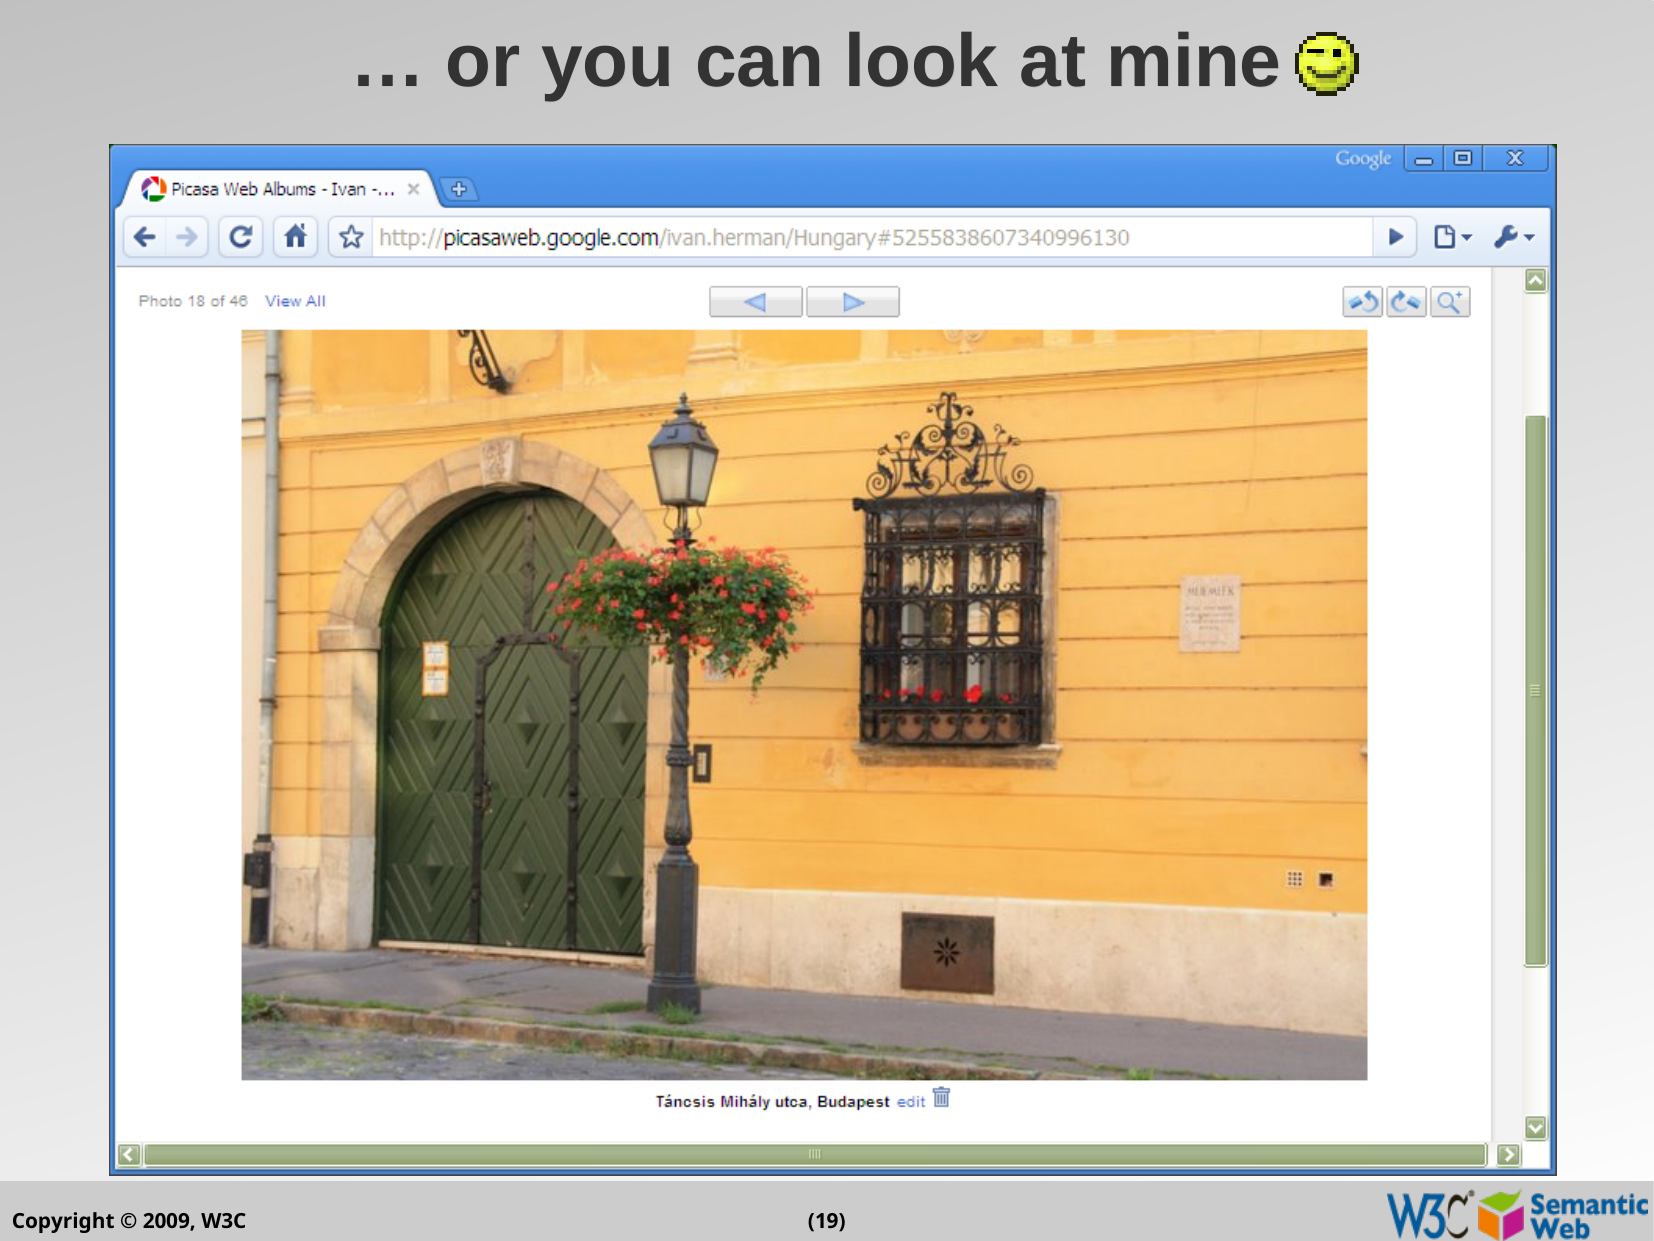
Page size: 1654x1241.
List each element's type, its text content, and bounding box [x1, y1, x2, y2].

title … or you can look at mine [0, 0, 1654, 119]
picture [1387, 1187, 1648, 1241]
picture [1295, 32, 1359, 96]
picture [109, 144, 1557, 1177]
